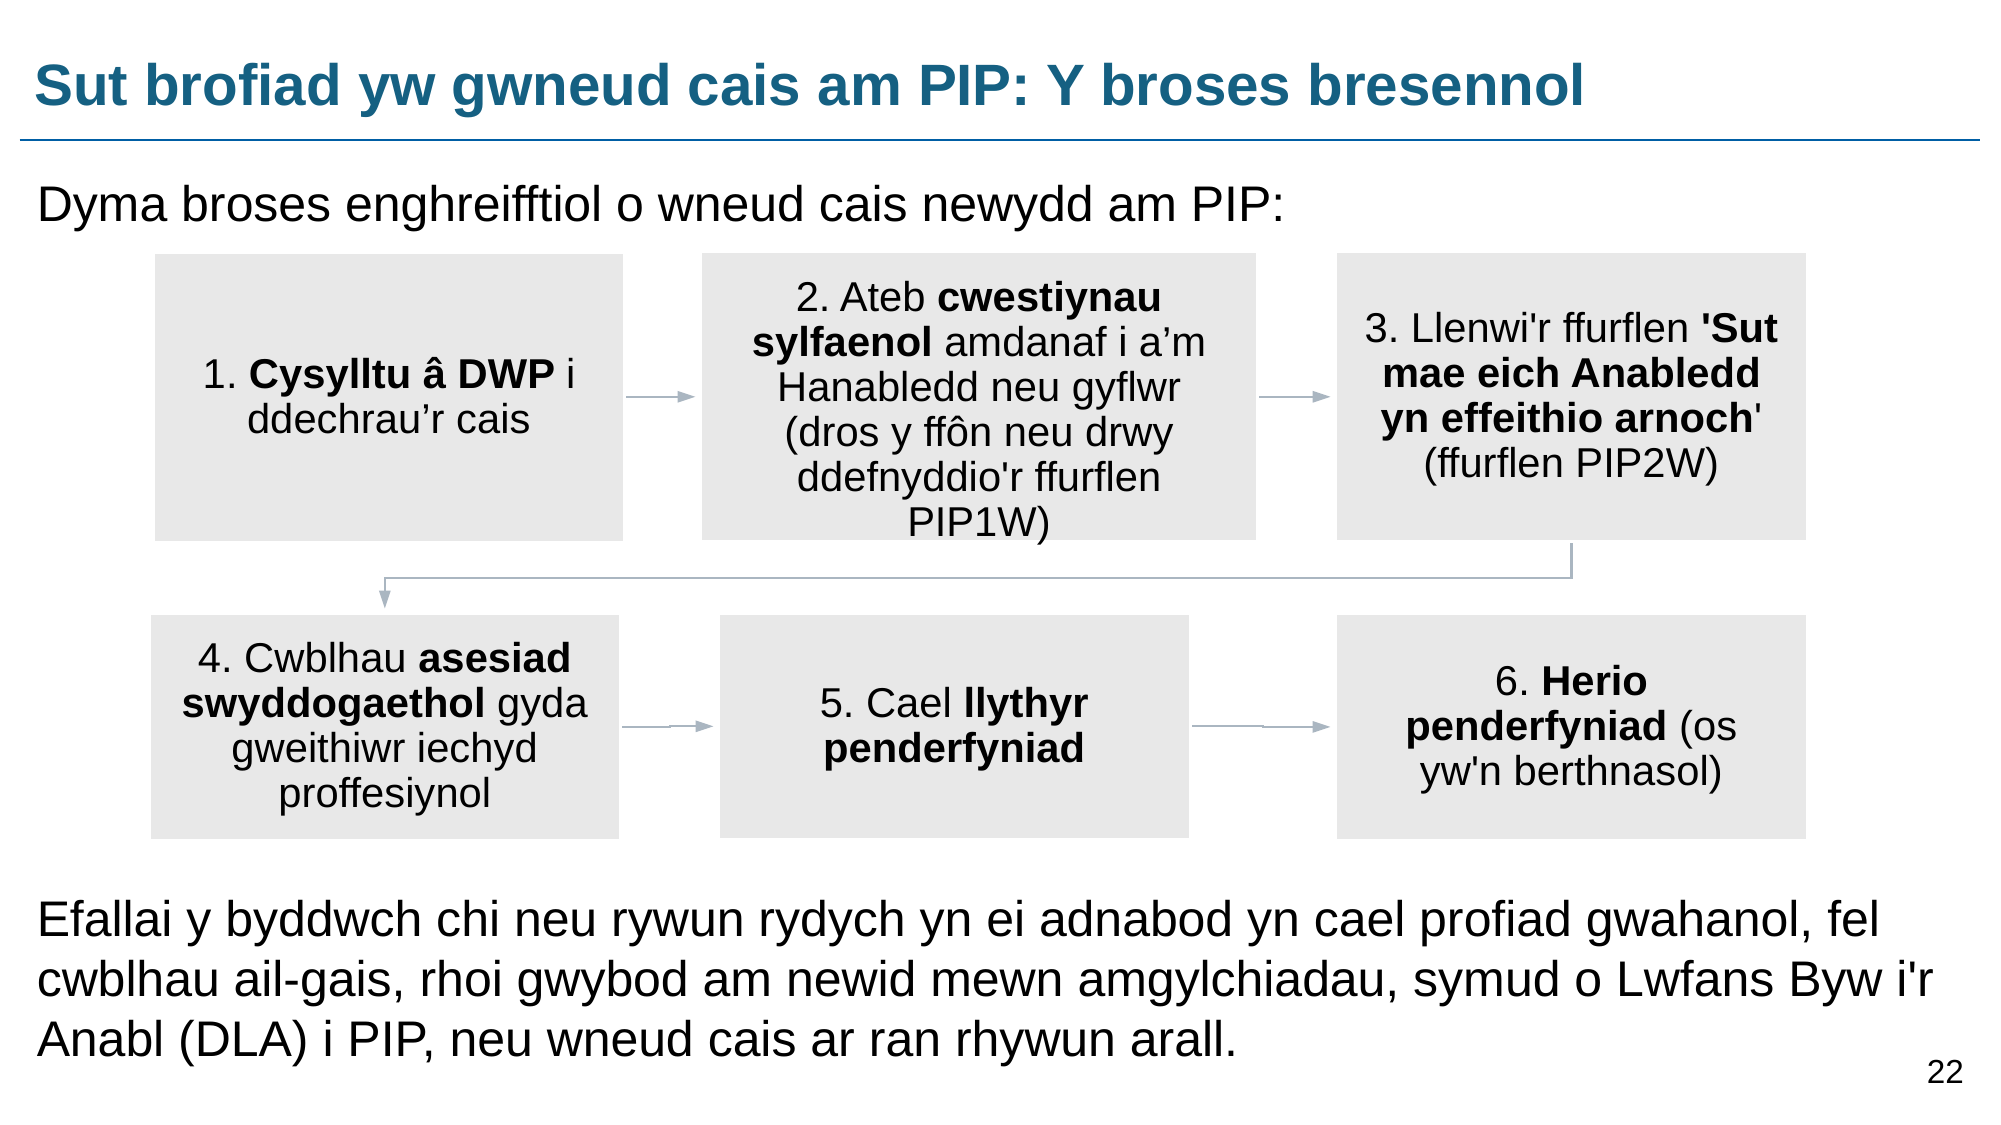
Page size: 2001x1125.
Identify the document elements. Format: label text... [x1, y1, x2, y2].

text_box 4. Cwblhau asesiad swyddogaethol gyda gweithiwr iechyd proffesiynol [149, 613, 621, 841]
text_box Efallai y byddwch chi neu rywun rydych yn ei adnabod yn cael profiad gwahanol, fel cwblhau ail-gais, rhoi gwybod am newid mewn amgylchiadau, symud o Lwfans Byw i'r Anabl (DLA) i PIP, neu wneud cais ar ran rhywun arall. [21, 878, 1983, 1076]
text_box 6. Herio penderfyniad (os yw'n berthnasol) [1335, 613, 1808, 841]
text_box 1. Cysylltu â DWP i ddechrau’r cais [153, 252, 625, 543]
text_box 2. Ateb cwestiynau sylfaenol amdanaf i a’m Hanabledd neu gyflwr (dros y ffôn neu drwy ddefnyddio'r ffurflen PIP1W) [700, 251, 1258, 542]
text_box 3. Llenwi'r ffurflen 'Sut mae eich Anabledd yn effeithio arnoch' (ffurflen PIP2W) [1335, 251, 1808, 542]
text_box 22 [1911, 1076, 1983, 1103]
list Dyma broses enghreifftiol o wneud cais newydd am PIP: [21, 170, 1983, 668]
text_box 5. Cael llythyr penderfyniad [718, 613, 1191, 840]
title Sut brofiad yw gwneud cais am PIP: Y broses bresennol [19, 47, 1981, 141]
